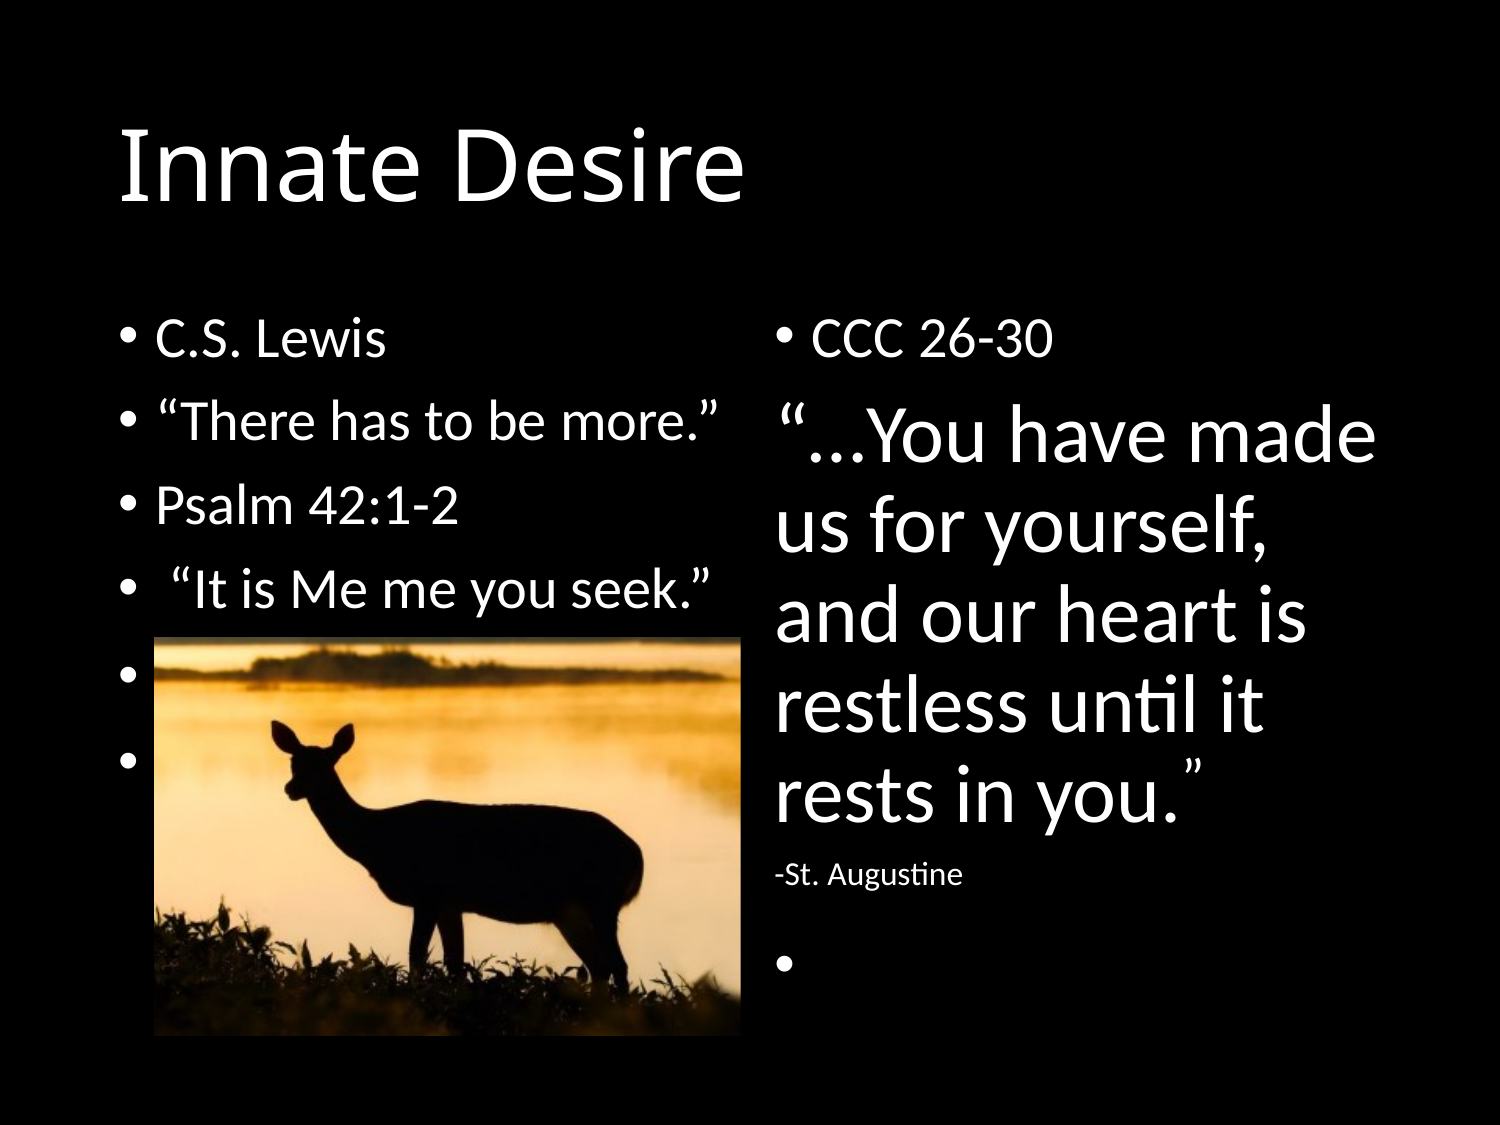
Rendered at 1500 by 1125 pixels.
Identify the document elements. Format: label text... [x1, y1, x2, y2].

title Innate Desire [103, 59, 1397, 278]
picture [154, 637, 741, 1036]
list C.S. Lewis “There has to be more.” Psalm 42:1-2 “It is Me me you seek.” [103, 299, 741, 1014]
list CCC 26-30 “…You have made us for yourself, and our heart is restless until it rests in you.” -St. Augustine [759, 299, 1397, 1014]
